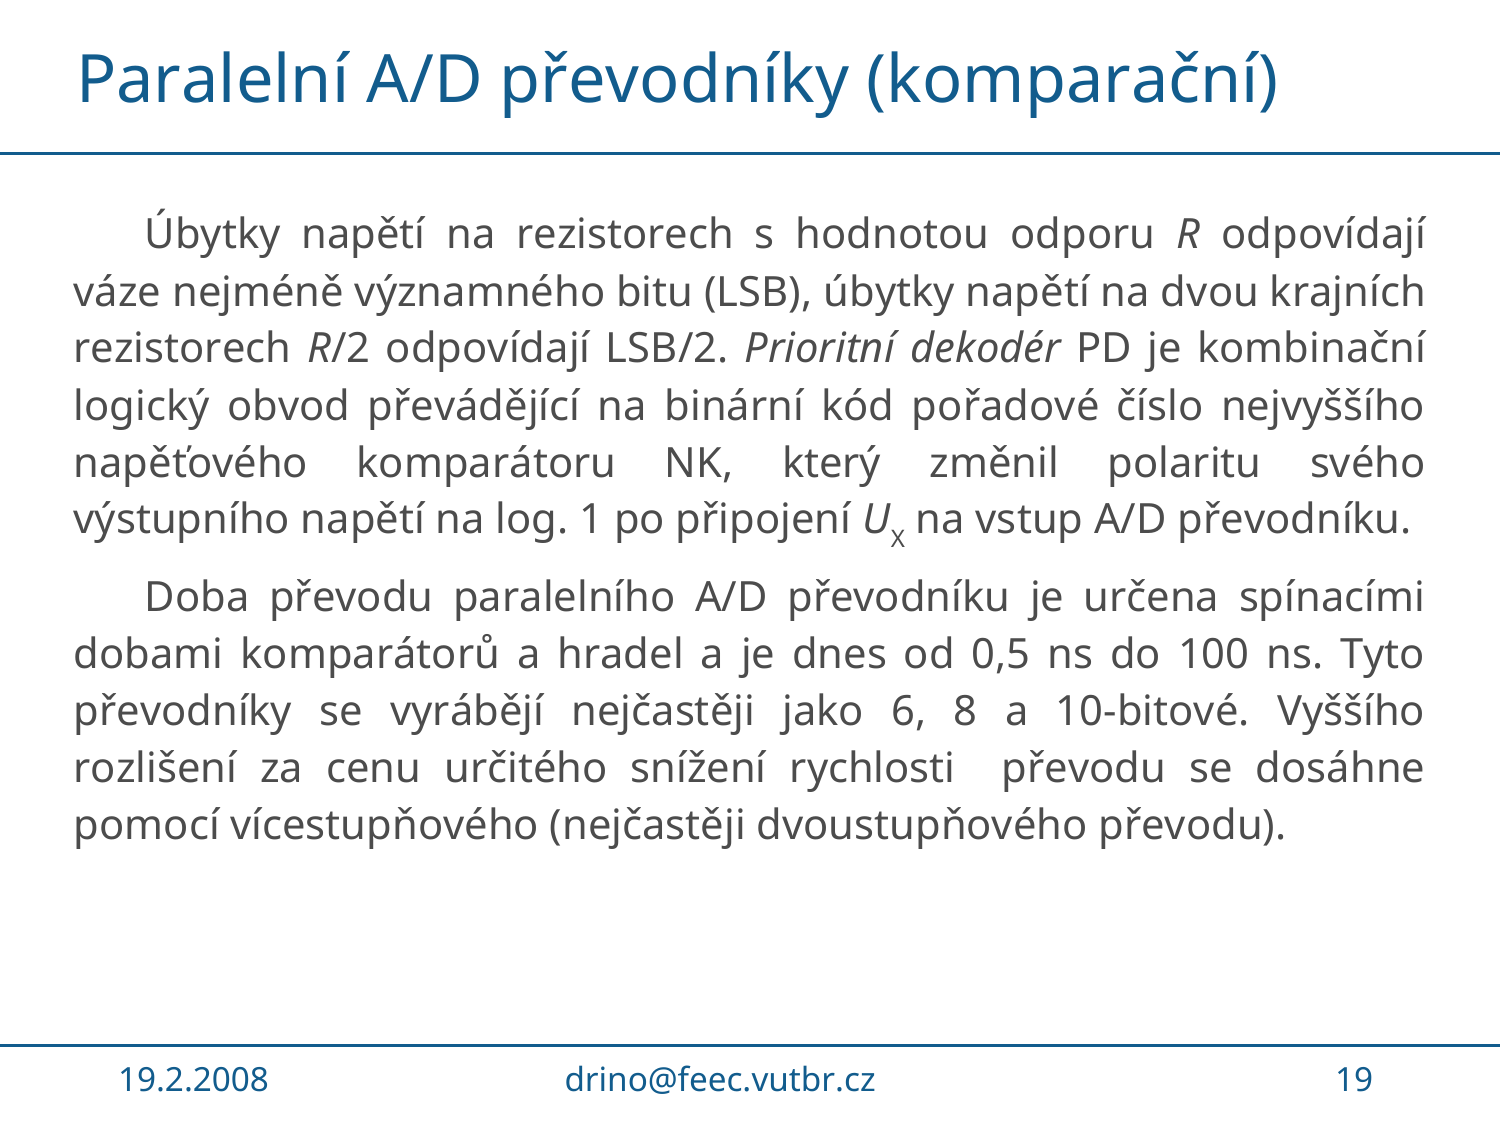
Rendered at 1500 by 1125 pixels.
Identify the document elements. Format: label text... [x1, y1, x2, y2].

text_box 20 [1075, 1049, 1388, 1125]
text_box drino@feec.vutbr.cz [454, 1049, 987, 1125]
text_box Úbytky napětí na rezistorech s hodnotou odporu R odpovídají váze nejméně významného bitu (LSB), úbytky napětí na dvou krajních rezistorech R/2 odpovídají LSB/2. Prioritní dekodér PD je kombinační logický obvod převádějící na binární kód pořadové číslo nejvyššího napěťového komparátoru NK, který změnil polaritu svého výstupního napětí na log. 1 po připojení UX na vstup A/D převodníku. Doba převodu paralelního A/D převodníku je určena spínacími dobami komparátorů a hradel a je dnes od 0,5 ns do 100 ns. Tyto převodníky se vyrábějí nejčastěji jako 6, 8 a 10-bitové. Vyššího rozlišení za cenu určitého snížení rychlosti převodu se dosáhne pomocí vícestupňového (nejčastěji dvoustupňového převodu). [59, 196, 1442, 860]
text_box 19.2.2008 [103, 1049, 432, 1125]
title Paralelní A/D převodníky (komparační) [0, 0, 1500, 152]
